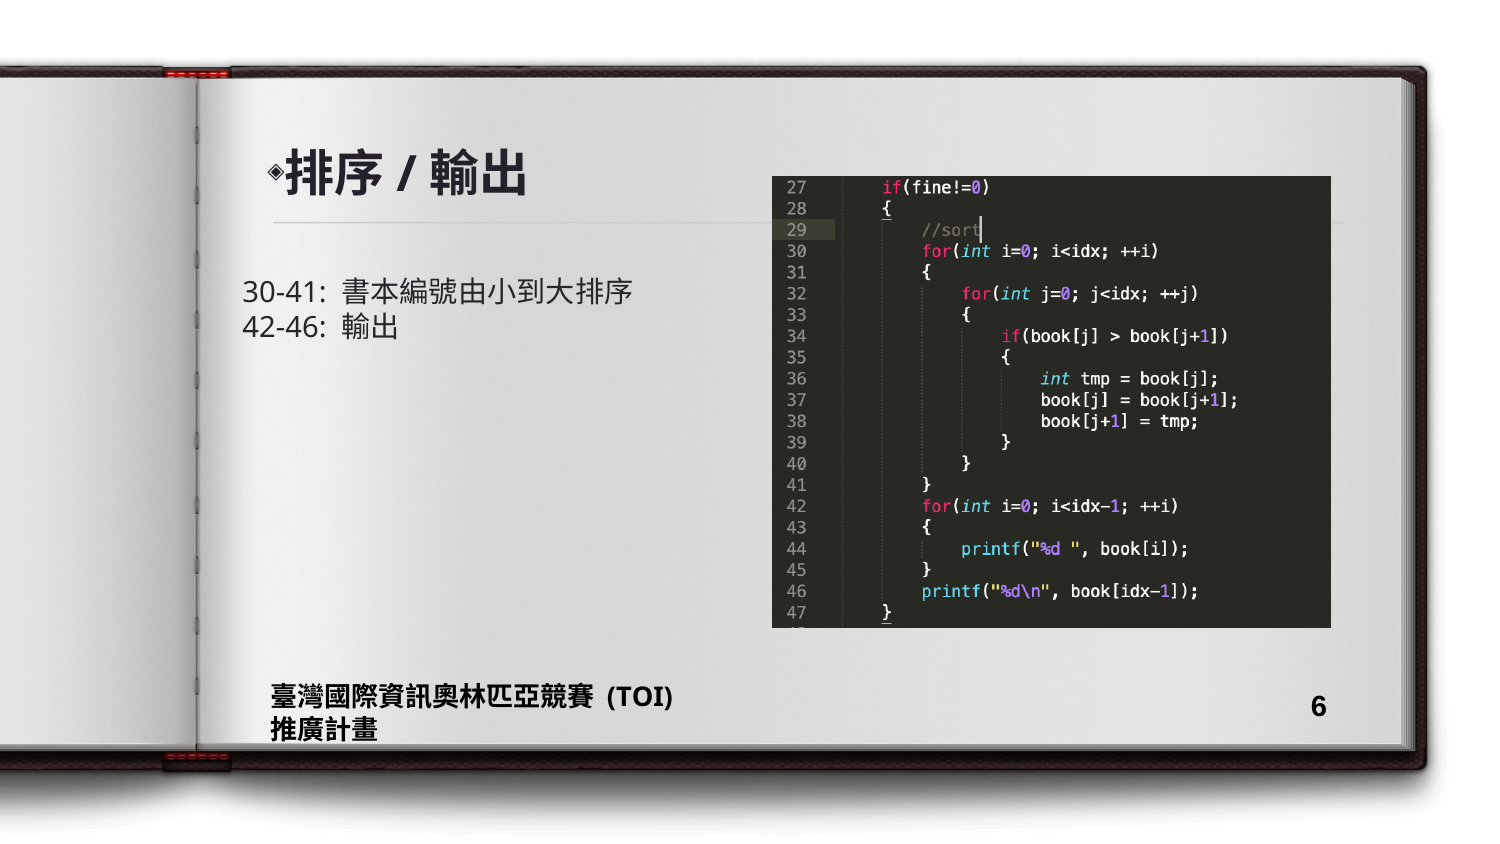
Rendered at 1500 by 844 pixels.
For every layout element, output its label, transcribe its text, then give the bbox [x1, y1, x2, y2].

text_box [1295, 672, 1386, 737]
text_box 30-41: 書本編號由小到大排序 42-46: 輸出 [228, 266, 772, 604]
picture [772, 176, 1331, 628]
text_box 排序/輸出 [252, 126, 1194, 216]
